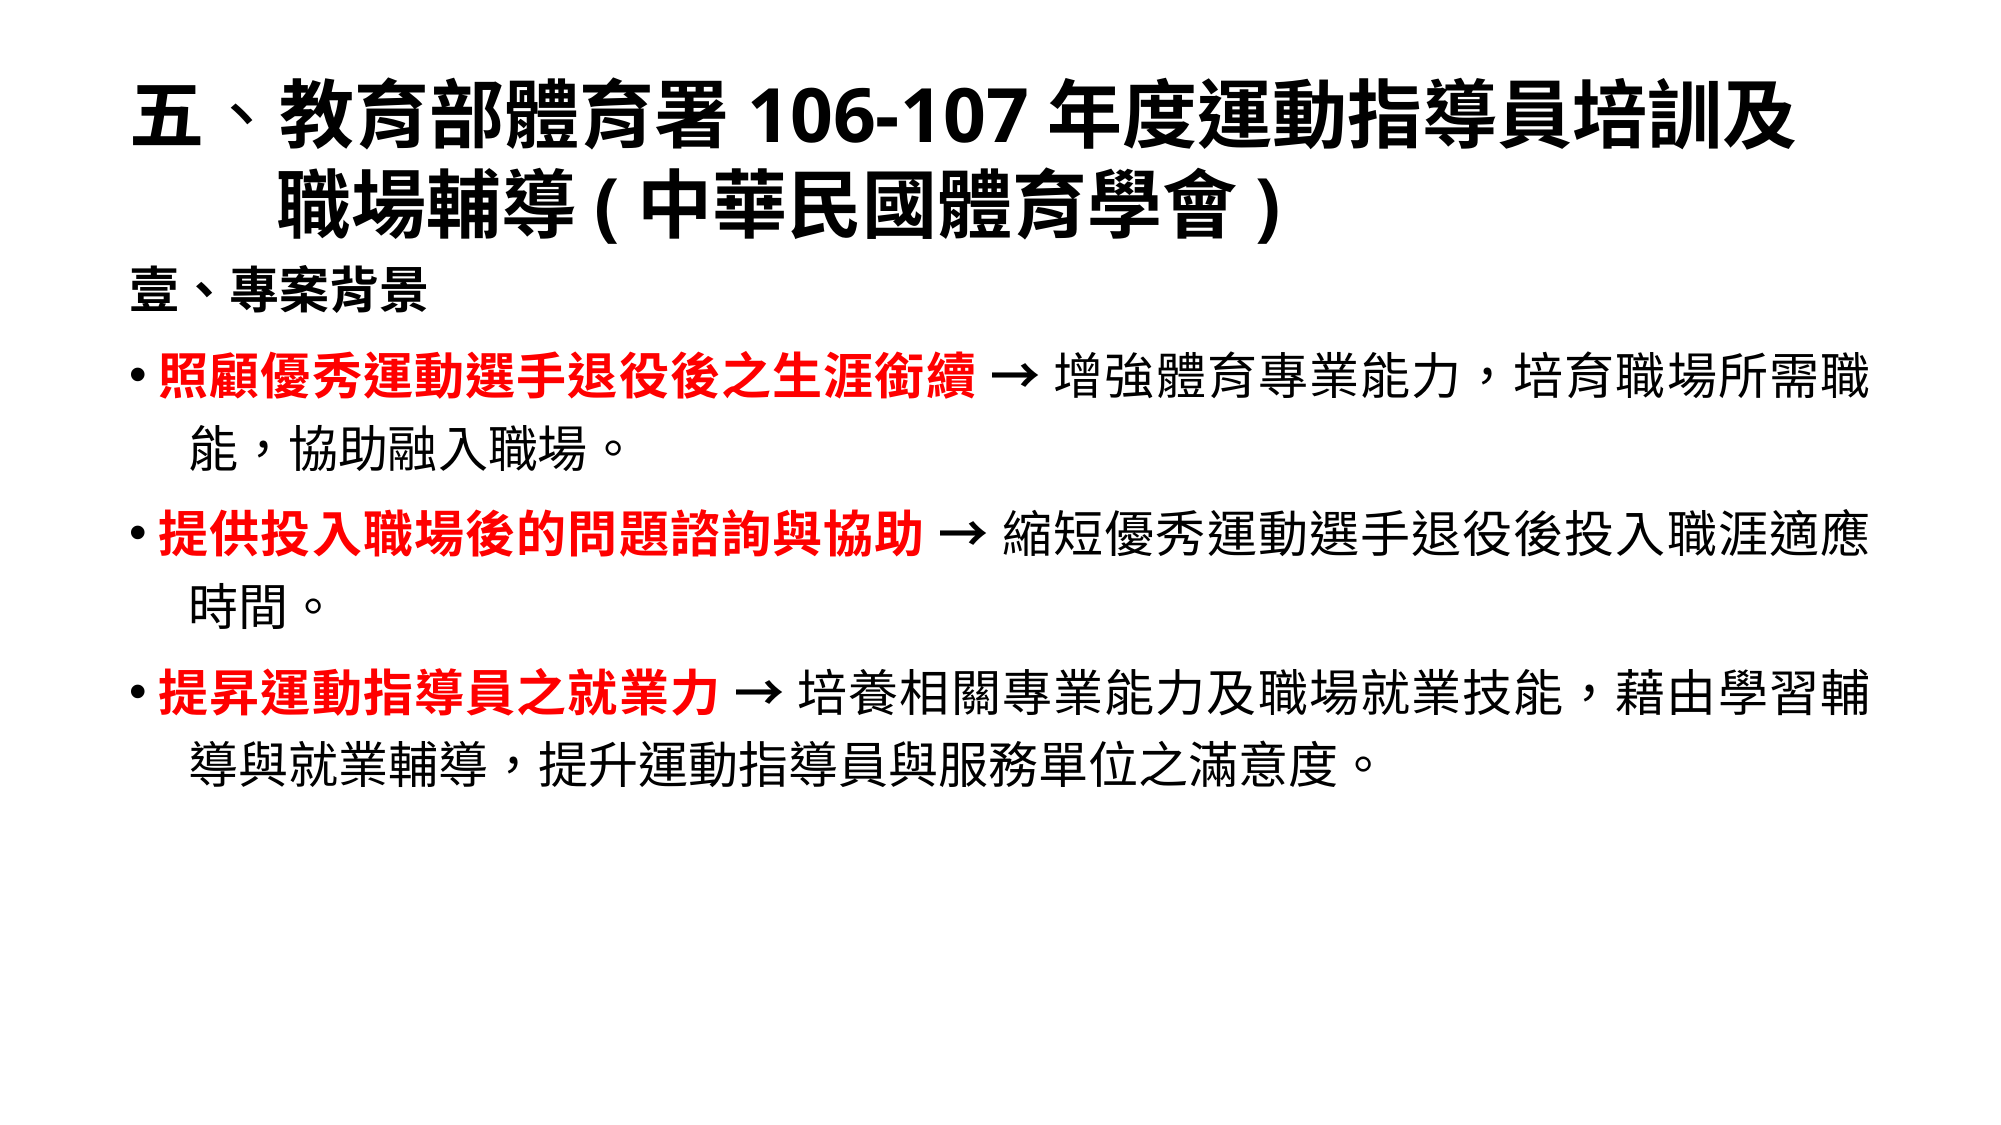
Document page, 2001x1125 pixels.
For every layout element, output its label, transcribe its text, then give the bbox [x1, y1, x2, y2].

list 壹、專案背景 照顧優秀運動選手退役後之生涯銜續 → 增強體育專業能力，培育職場所需職能，協助融入職場。 提供投入職場後的問題諮詢與協助 → 縮短優秀運動選手退役後投入職涯適應時間。 提昇運動指導員之就業力 → 培養相關專業能力及職場就業技能，藉由學習輔導與就業輔導，提升運動指導員與服務單位之滿意度。 [114, 238, 1886, 1095]
title 五、教育部體育署106-107年度運動指導員培訓及職場輔導(中華民國體育學會) [114, 59, 1886, 238]
